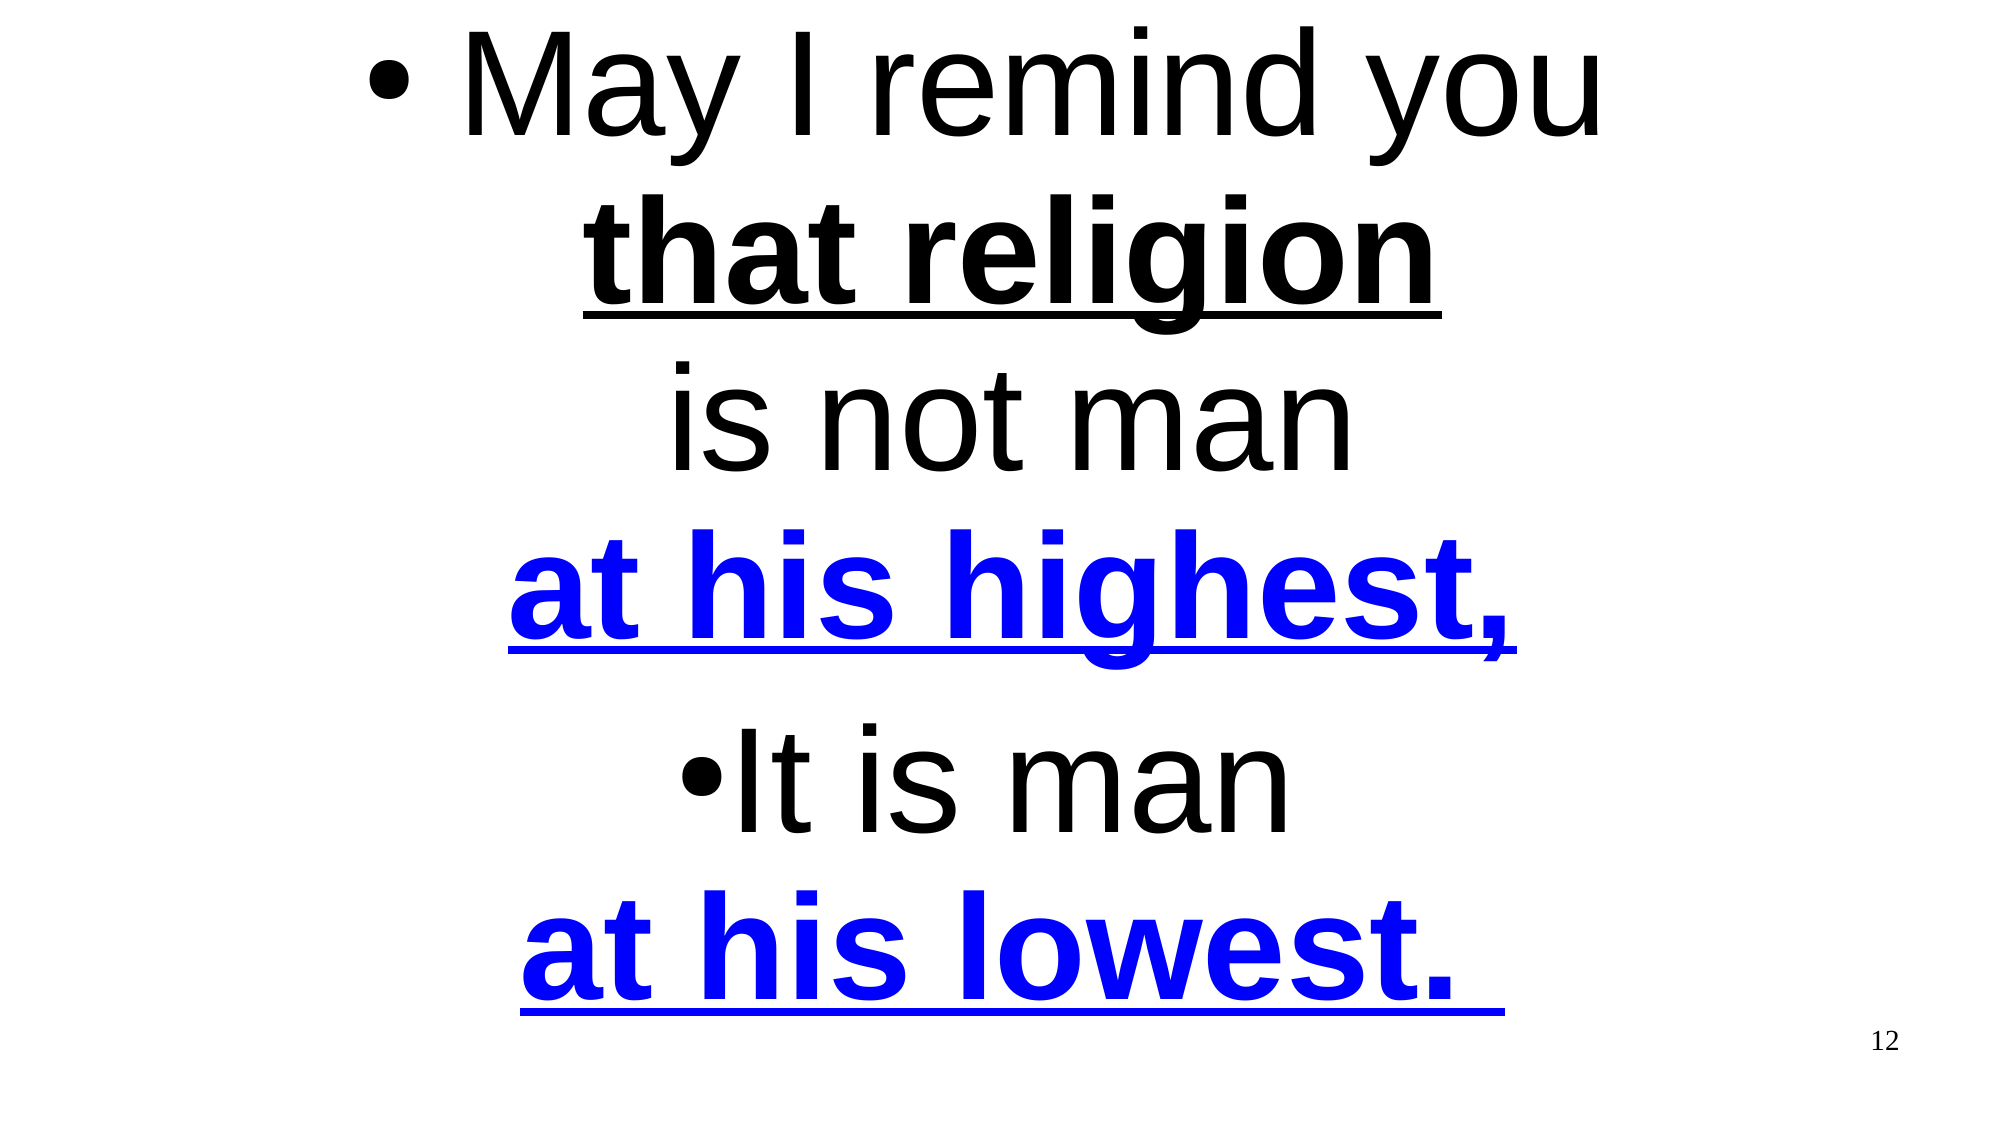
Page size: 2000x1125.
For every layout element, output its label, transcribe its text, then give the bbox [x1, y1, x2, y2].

list May I remind you that religion is not man at his highest, It is man at his lowest. [0, 0, 1996, 1123]
